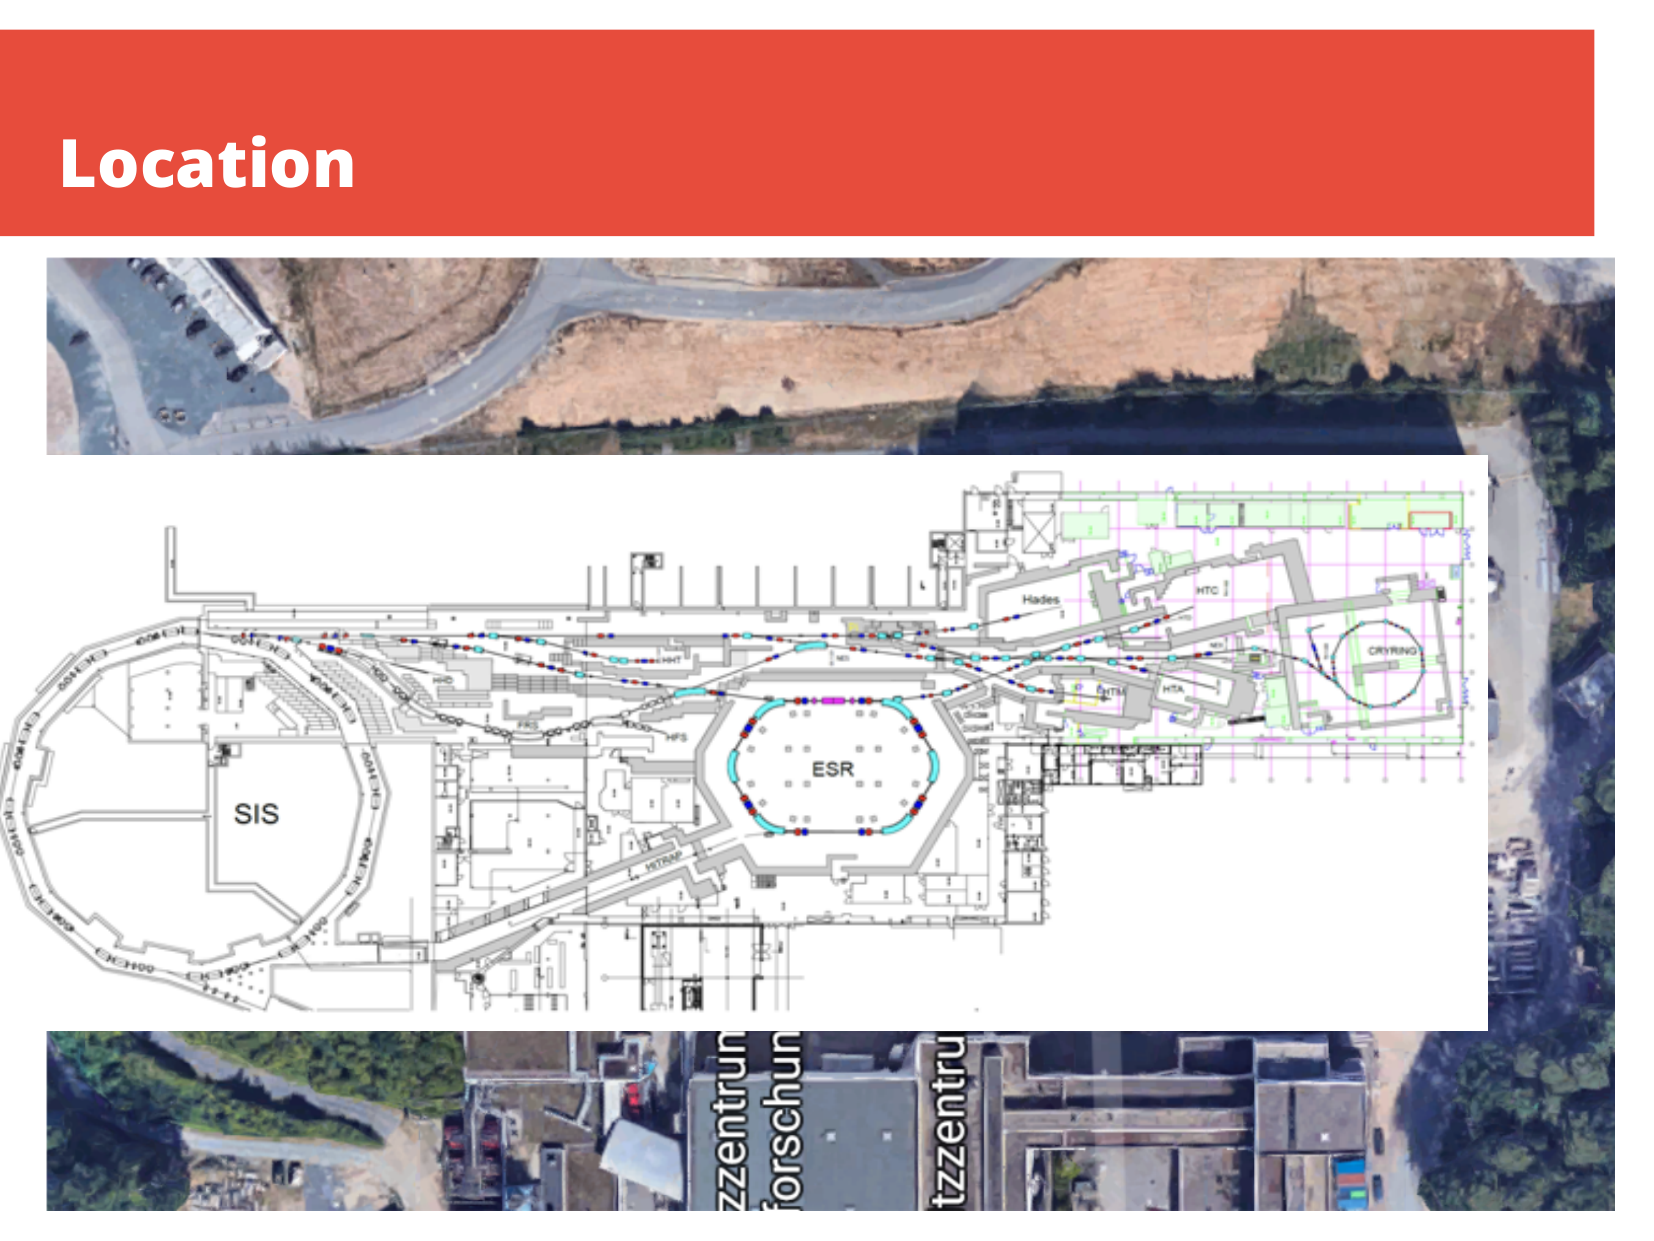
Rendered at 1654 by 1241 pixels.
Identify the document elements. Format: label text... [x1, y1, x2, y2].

title Location [59, 59, 1595, 207]
picture [0, 257, 1615, 1211]
